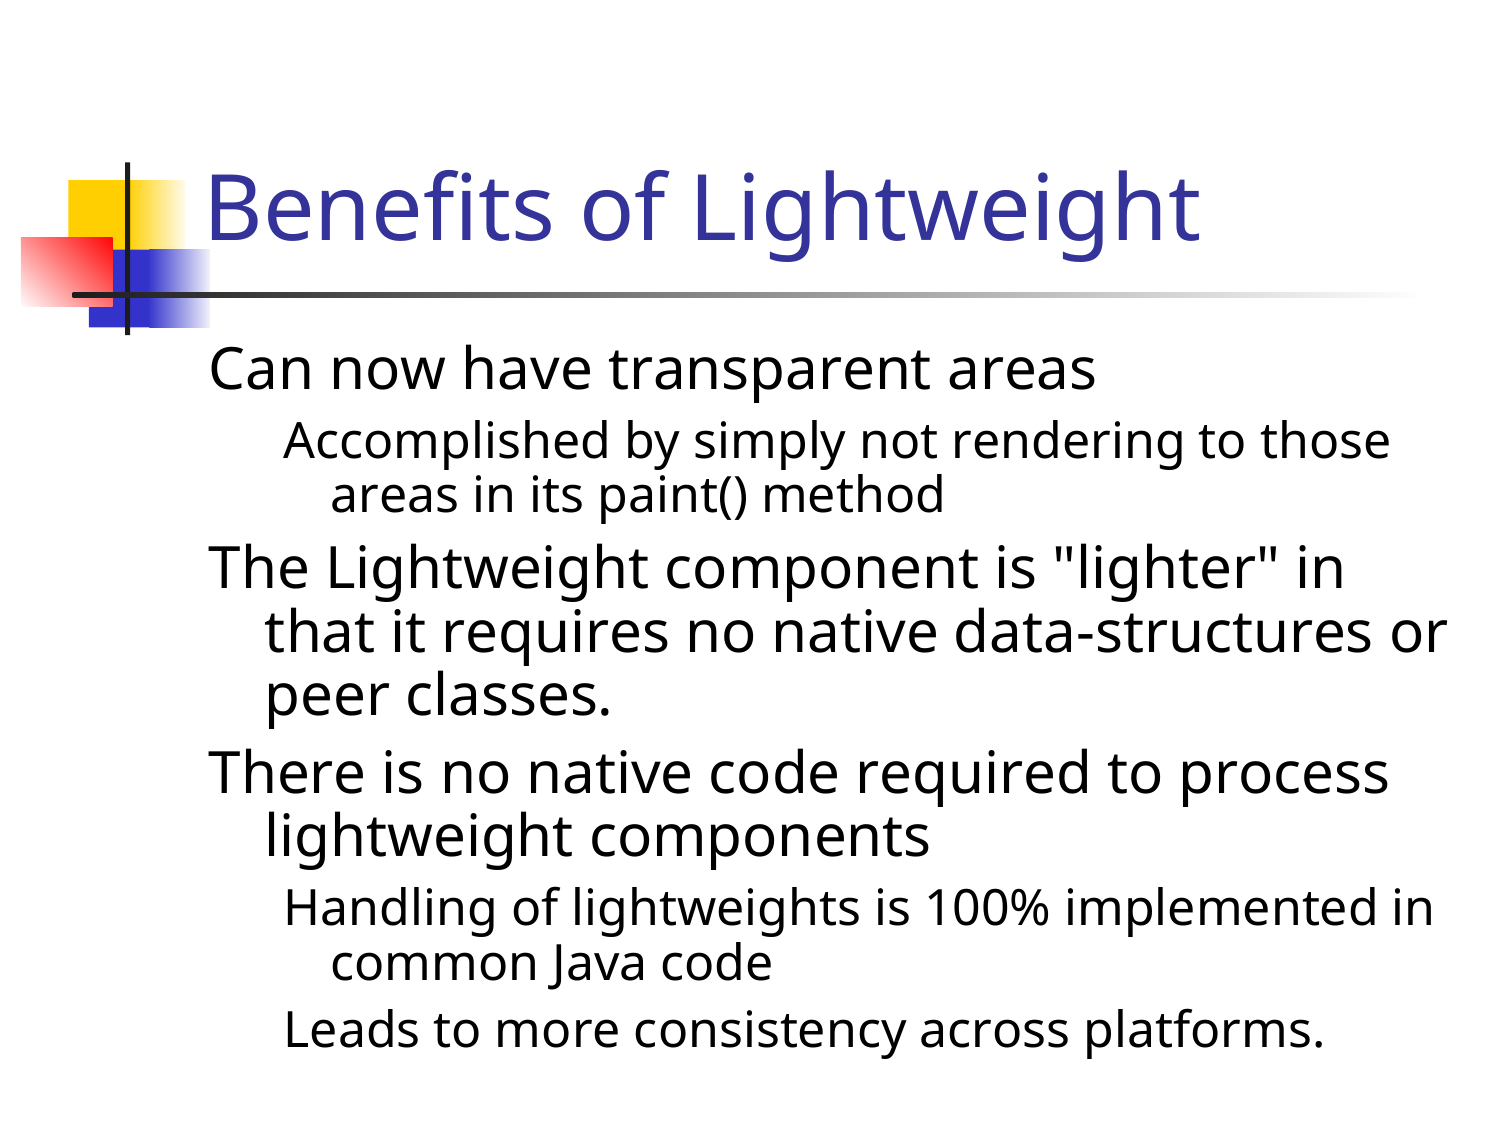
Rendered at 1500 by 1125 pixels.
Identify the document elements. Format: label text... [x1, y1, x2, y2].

list Can now have transparent areas Accomplished by simply not rendering to those areas in its paint() method The Lightweight component is "lighter" in that it requires no native data-structures or peer classes. There is no native code required to process lightweight components Handling of lightweights is 100% implemented in common Java code Leads to more consistency across platforms. [193, 331, 1469, 1008]
title Benefits of Lightweight [188, 35, 1468, 276]
